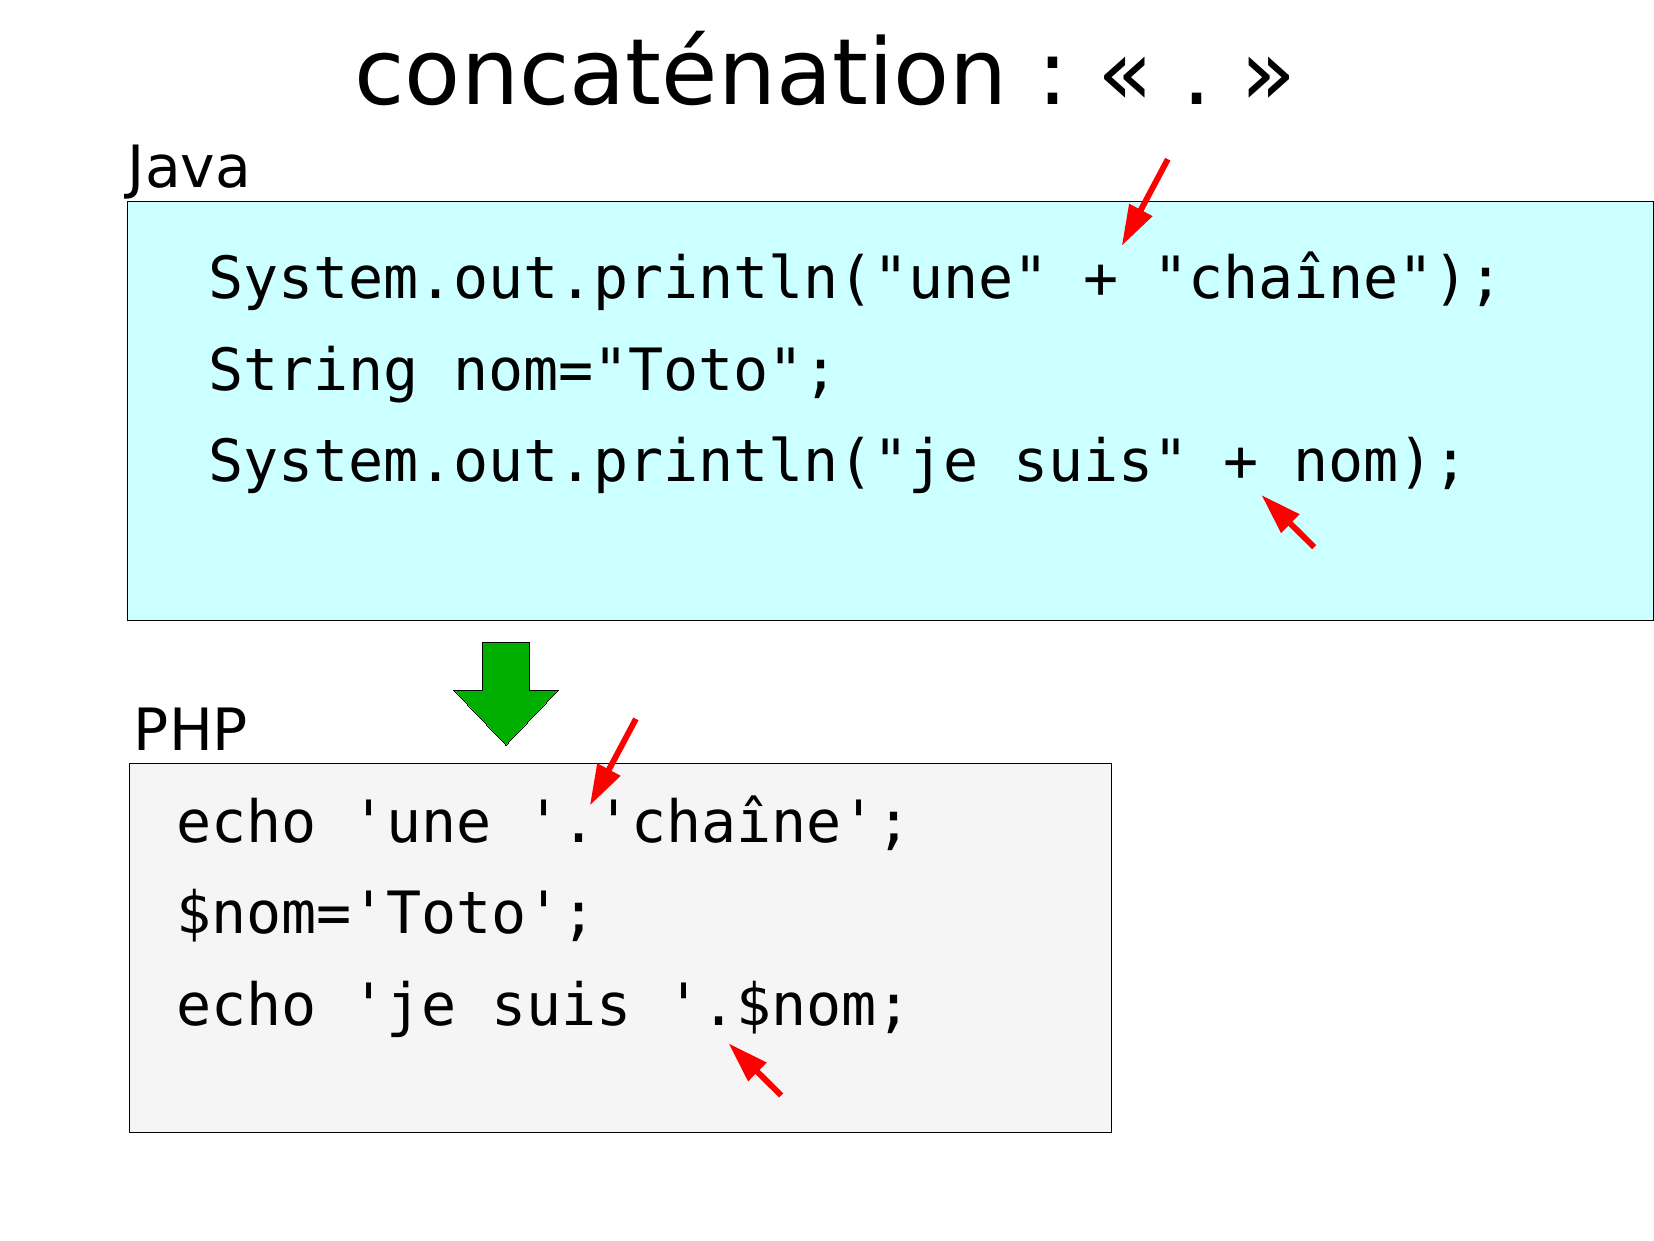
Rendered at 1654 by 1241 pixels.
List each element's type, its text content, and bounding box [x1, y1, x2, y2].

text_box [129, 763, 1112, 1133]
text_box [127, 201, 1654, 621]
text_box PHP [133, 696, 474, 764]
text_box echo 'une '.'chaîne'; $nom='Toto'; echo 'je suis '.$nom; [176, 788, 912, 1040]
title concaténation : « . » [0, 11, 1654, 134]
text_box Java [127, 133, 468, 202]
text_box System.out.println("une" + "chaîne"); String nom="Toto"; System.out.println("je suis" + nom); [208, 245, 1504, 496]
text_box [453, 642, 559, 746]
